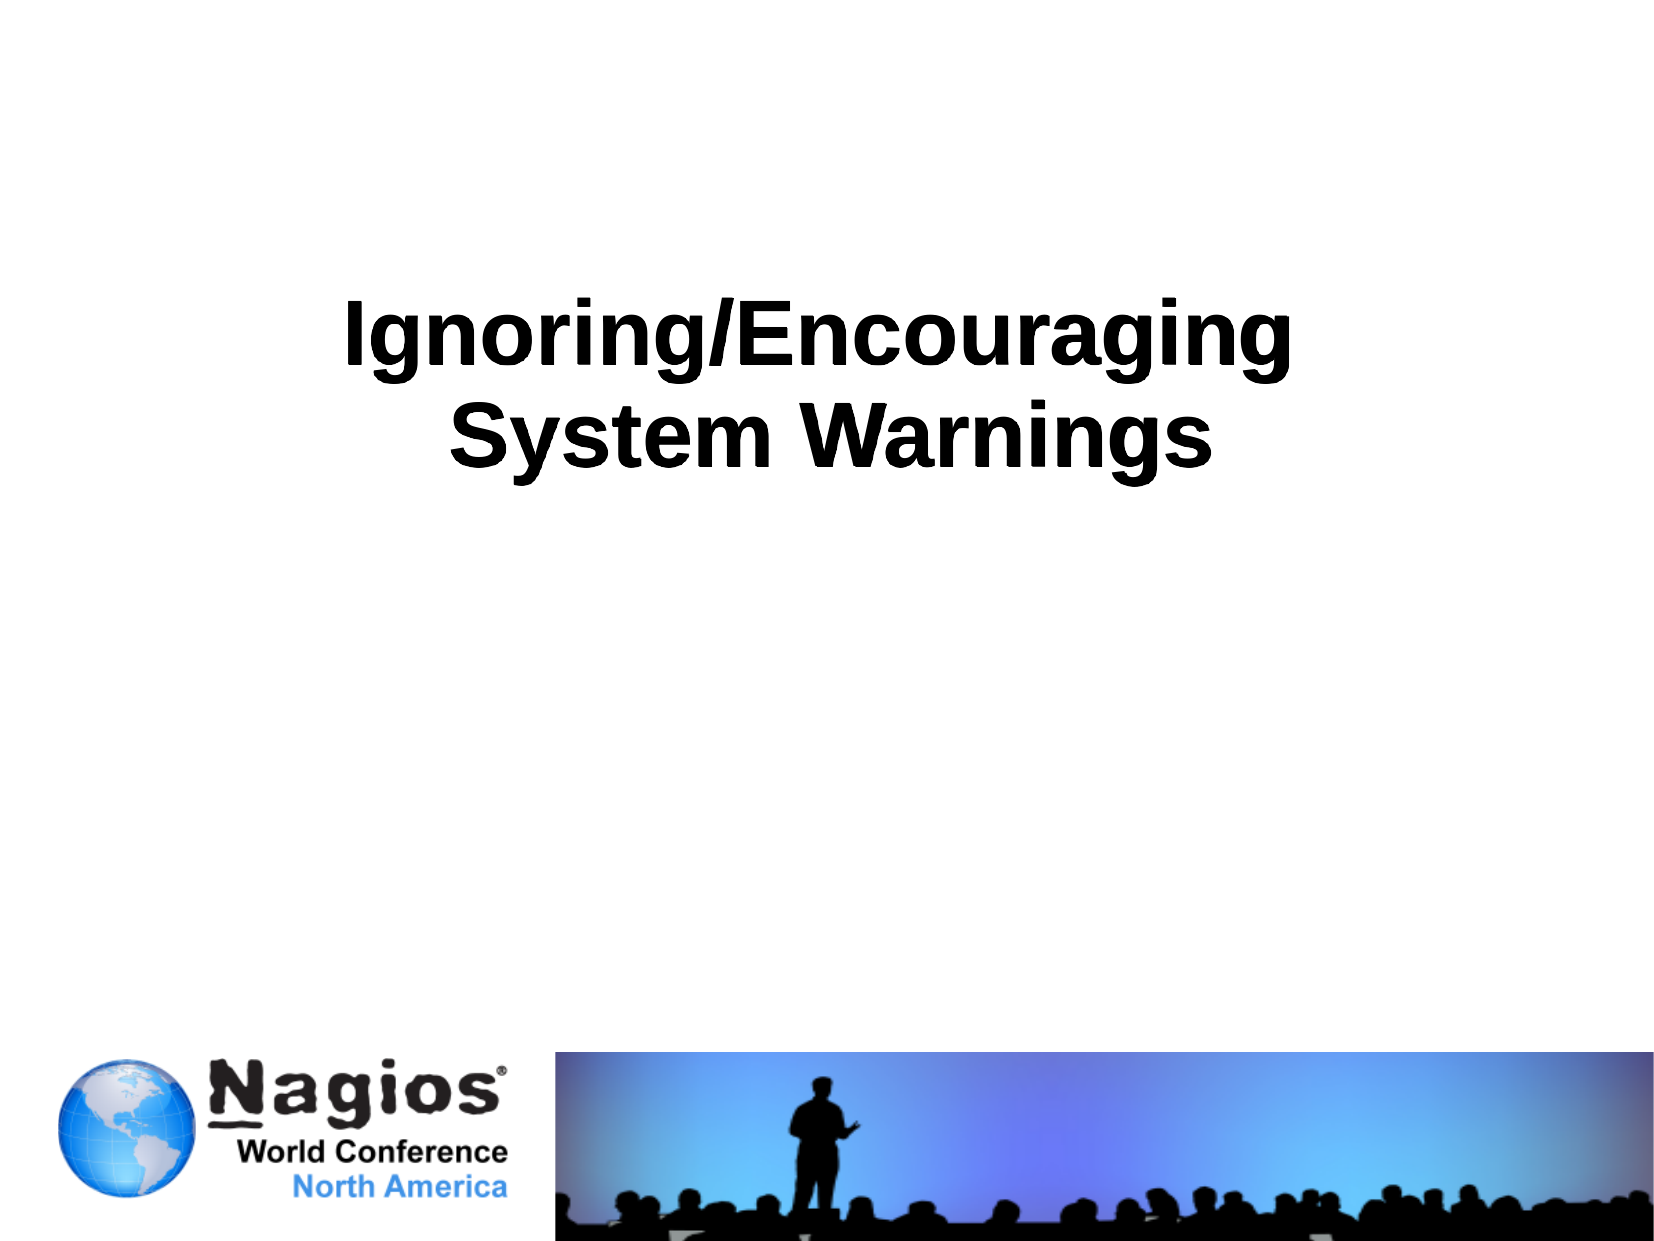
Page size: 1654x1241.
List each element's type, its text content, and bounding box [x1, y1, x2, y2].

picture [555, 1052, 1654, 1241]
picture [58, 1058, 509, 1228]
title Ignoring/Encouraging System Warnings [87, 280, 1576, 488]
